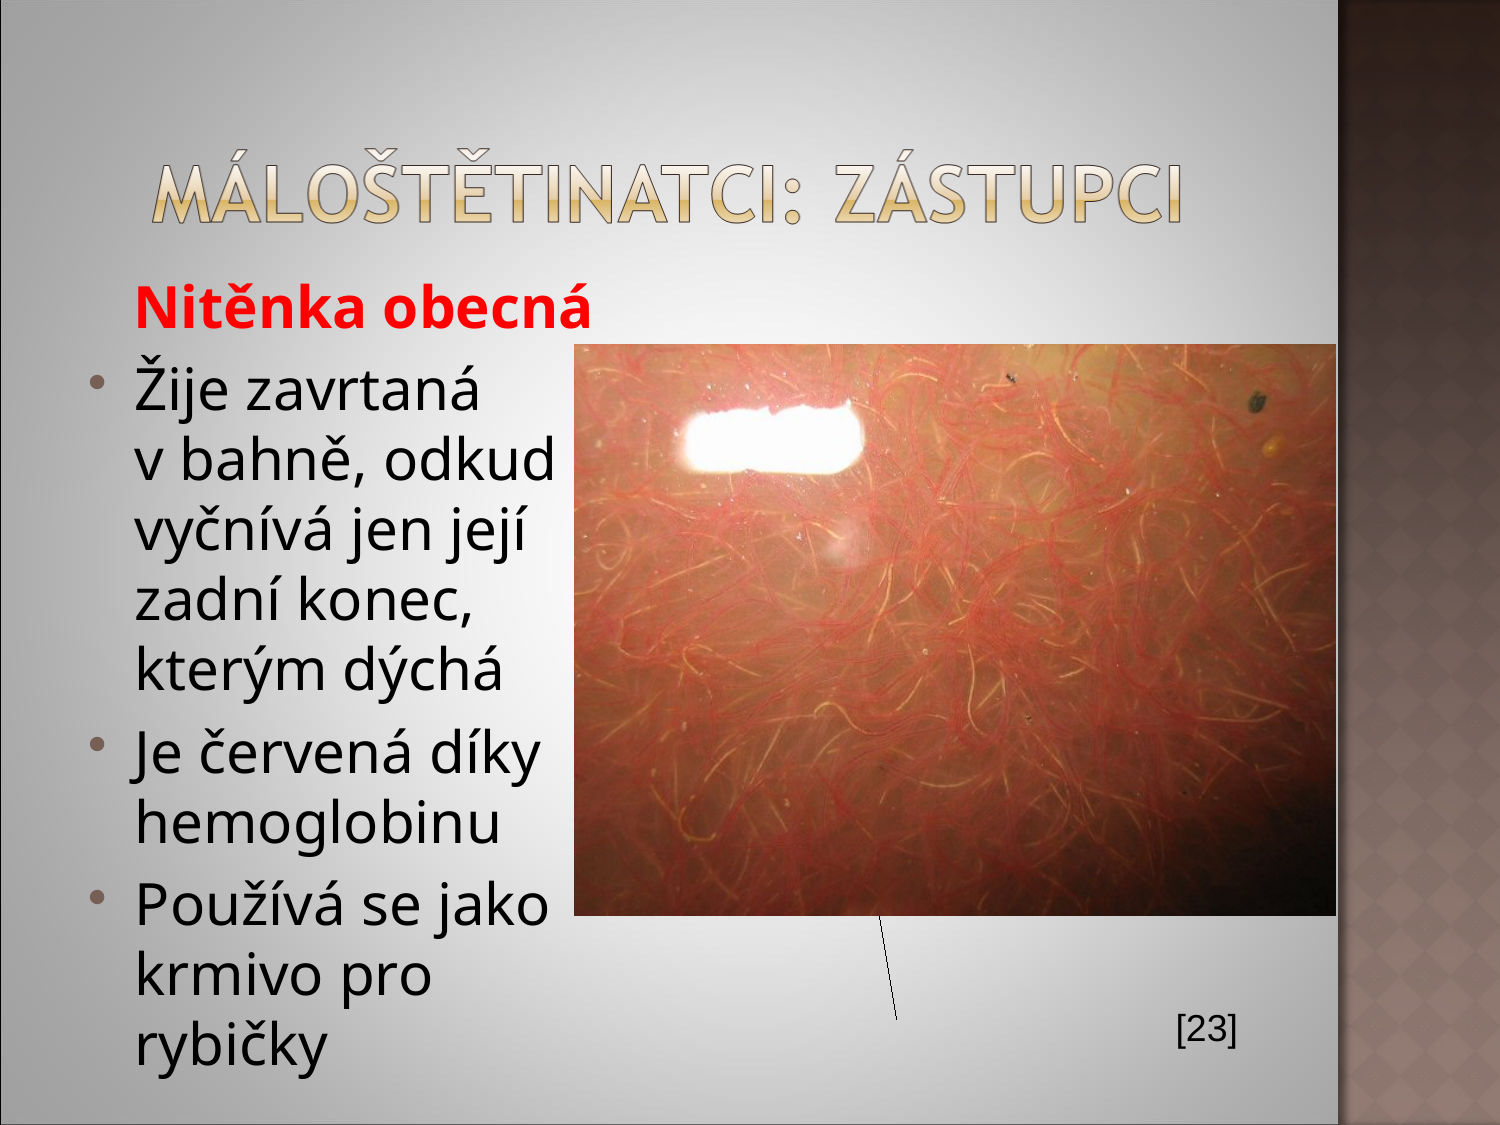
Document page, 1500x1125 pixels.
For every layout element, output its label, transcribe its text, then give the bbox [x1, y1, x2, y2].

list Nitěnka obecná Žije zavrtaná v bahně, odkud vyčnívá jen její zadní konec, kterým dýchá Je červená díky hemoglobinu Používá se jako krmivo pro rybičky [74, 262, 653, 1015]
text_box [23] [1160, 996, 1253, 1057]
picture [0, 0, 1500, 1125]
text_box [73, 52, 1265, 241]
text_box [574, 344, 1336, 916]
